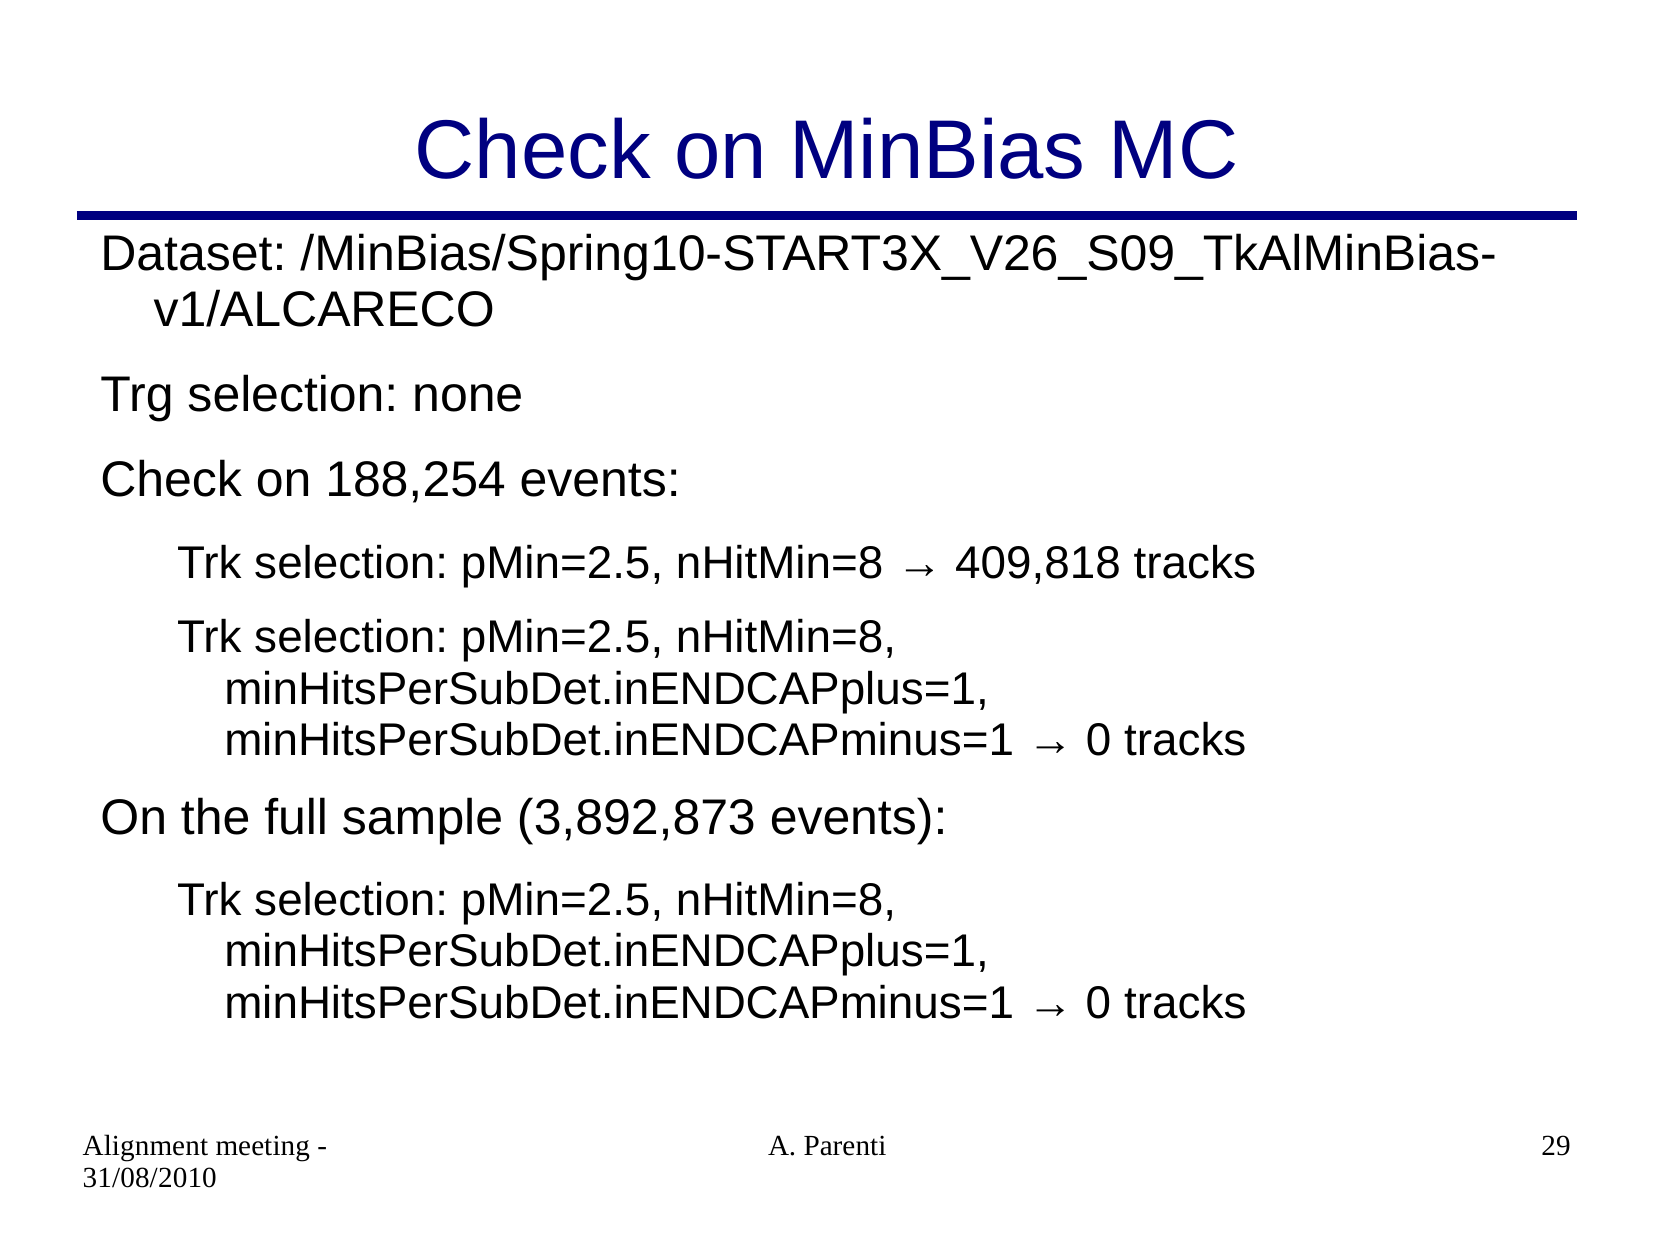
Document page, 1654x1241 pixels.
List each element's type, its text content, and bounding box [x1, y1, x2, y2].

list Dataset: /MinBias/Spring10-START3X_V26_S09_TkAlMinBias-v1/ALCARECO Trg selection: none Check on 188,254 events: Trk selection: pMin=2.5, nHitMin=8 → 409,818 tracks Trk selection: pMin=2.5, nHitMin=8, minHitsPerSubDet.inENDCAPplus=1, minHitsPerSubDet.inENDCAPminus=1 → 0 tracks On the full sample (3,892,873 events): Trk selection: pMin=2.5, nHitMin=8, minHitsPerSubDet.inENDCAPplus=1, minHitsPerSubDet.inENDCAPminus=1 → 0 tracks [82, 225, 1571, 1094]
title Check on MinBias MC [82, 75, 1571, 225]
